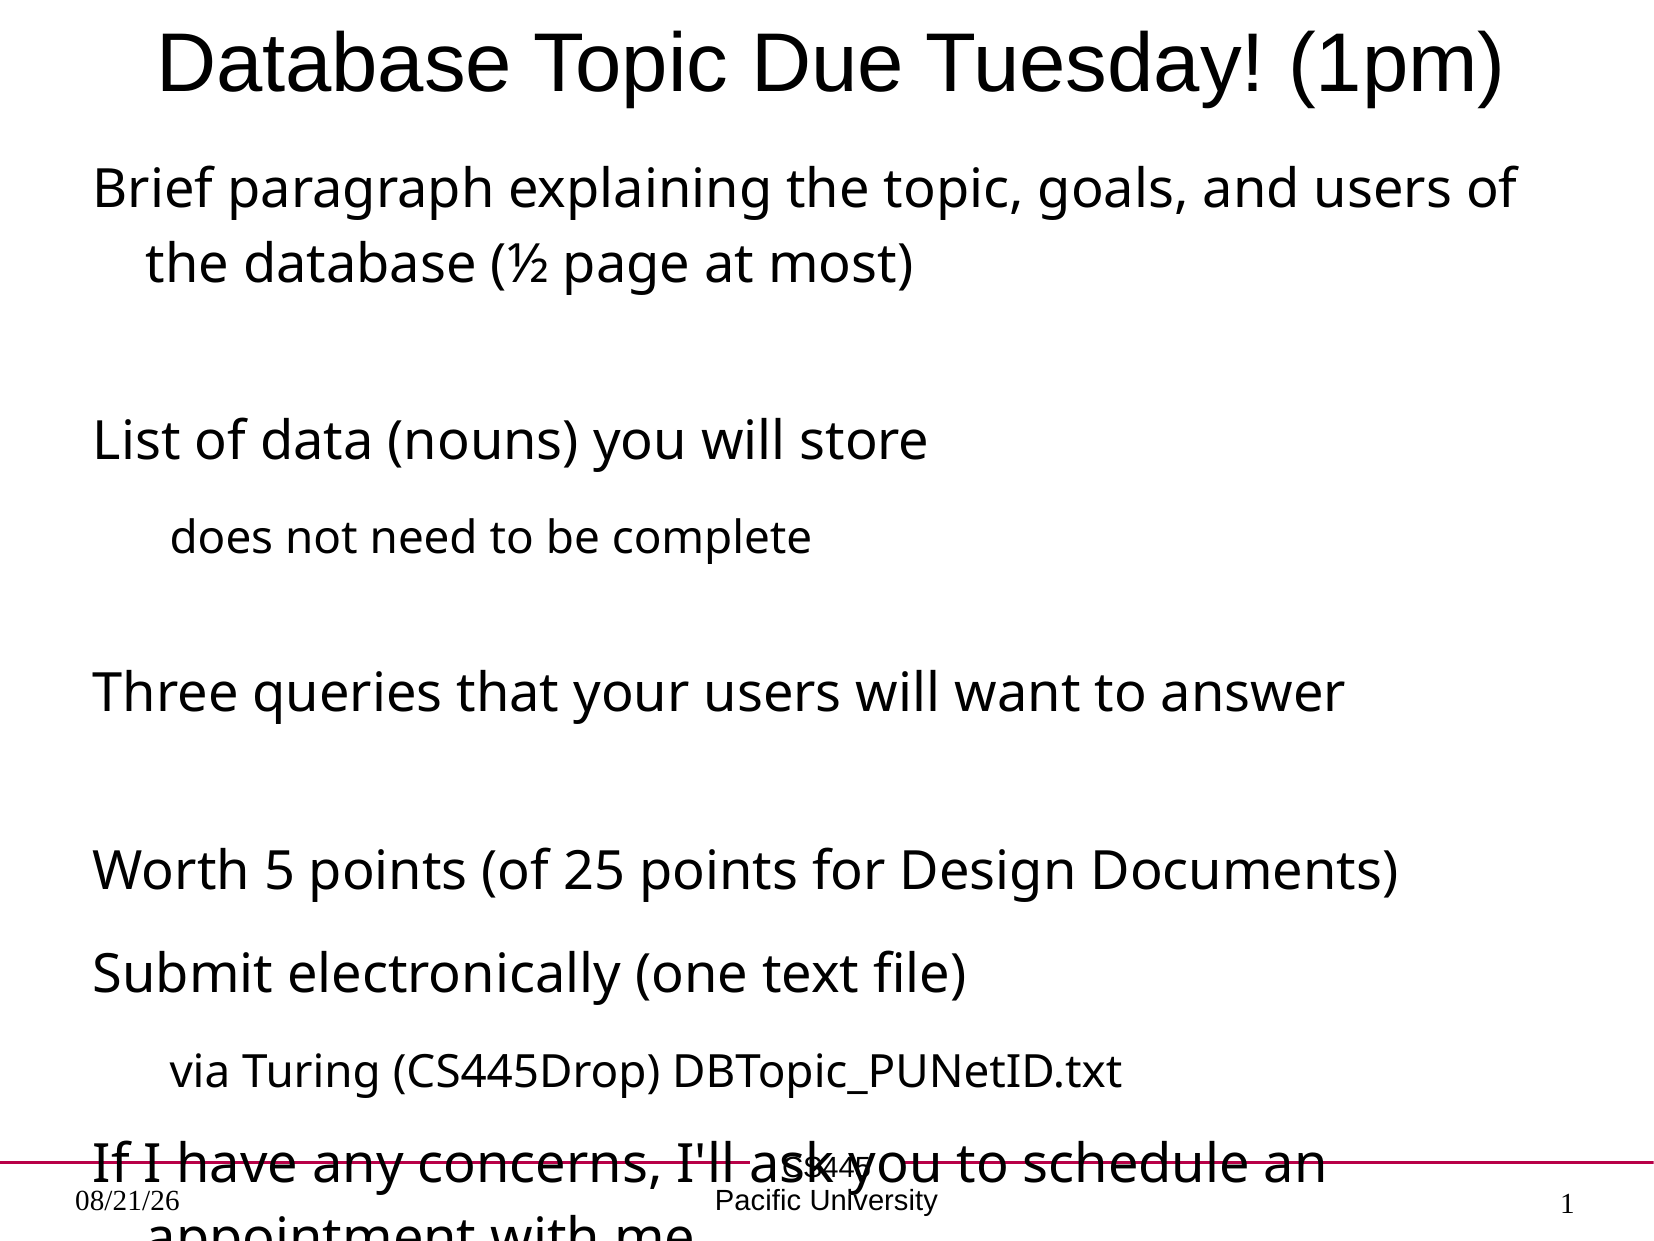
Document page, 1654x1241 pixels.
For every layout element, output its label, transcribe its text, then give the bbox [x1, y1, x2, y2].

list Brief paragraph explaining the topic, goals, and users of the database (½ page at most) List of data (nouns) you will store does not need to be complete Three queries that your users will want to answer Worth 5 points (of 25 points for Design Documents) Submit electronically (one text file) via Turing (CS445Drop) DBTopic_PUNetID.txt If I have any concerns, I'll ask you to schedule an appointment with me [75, 150, 1564, 1135]
title Database Topic Due Tuesday! (1pm) [86, 11, 1576, 113]
